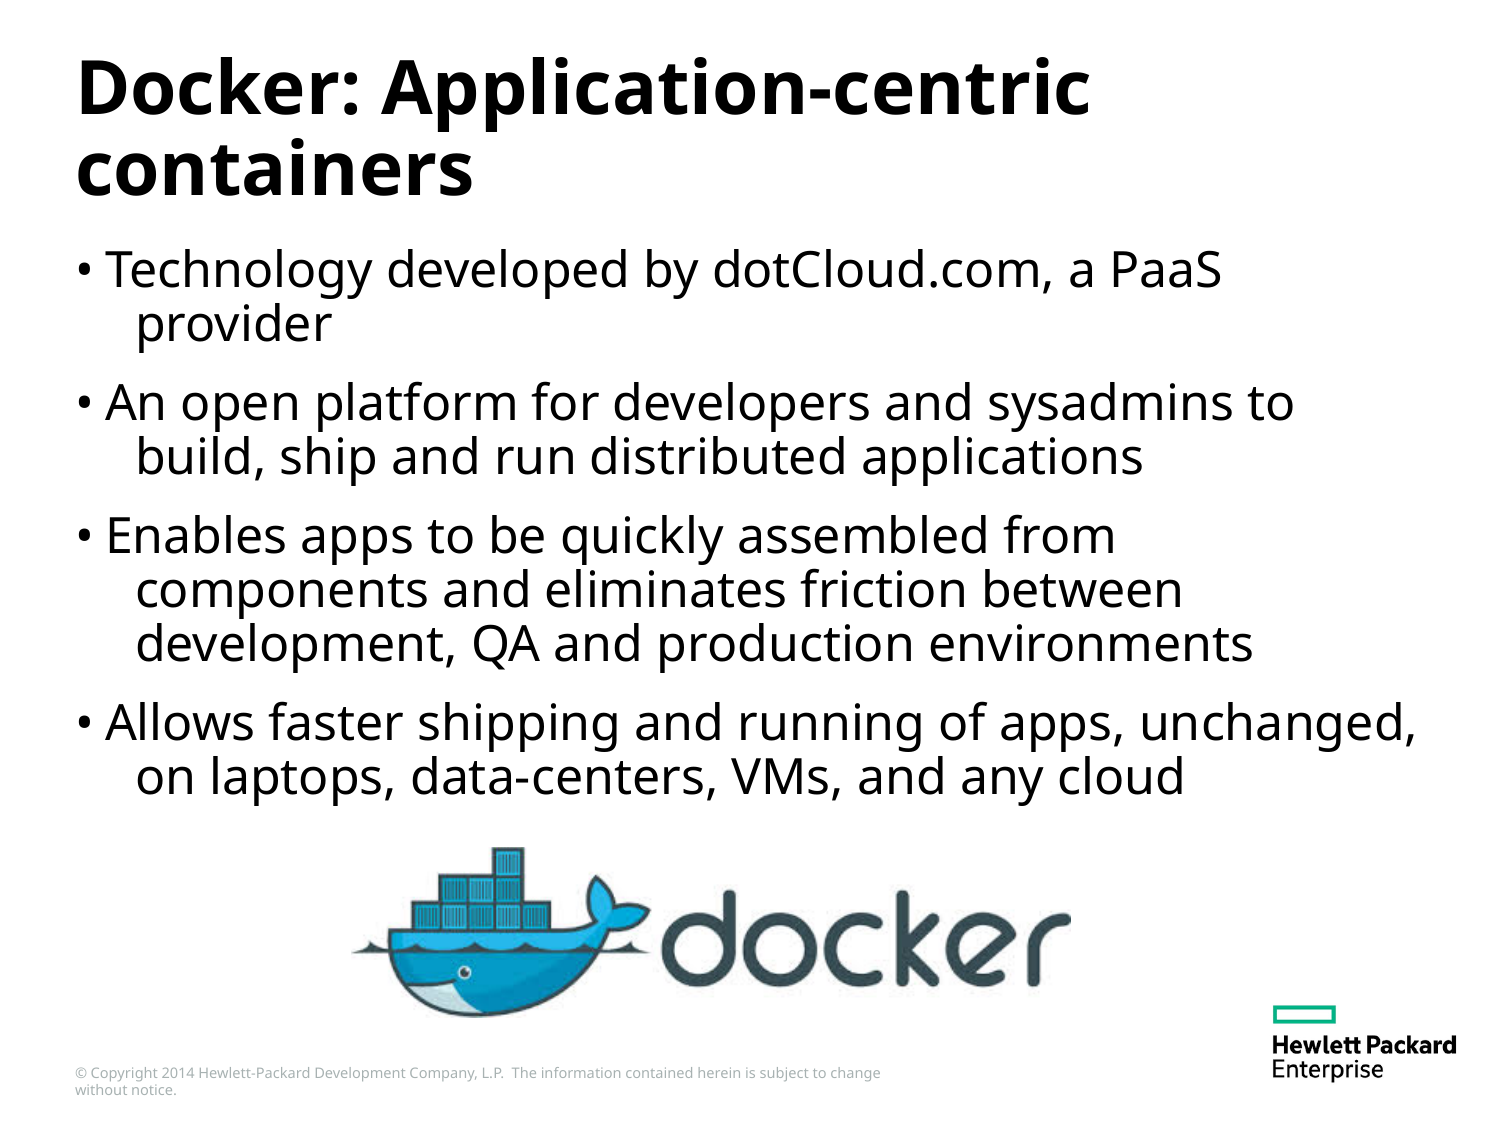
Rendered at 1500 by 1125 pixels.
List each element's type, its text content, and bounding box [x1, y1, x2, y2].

list Technology developed by dotCloud.com, a PaaS provider An open platform for developers and sysadmins to build, ship and run distributed applications Enables apps to be quickly assembled from components and eliminates friction between development, QA and production environments Allows faster shipping and running of apps, unchanged, on laptops, data-centers, VMs, and any cloud [75, 244, 1426, 1032]
title Docker: Application-centric containers [75, 50, 1426, 176]
picture [1250, 992, 1476, 1099]
picture [351, 847, 1071, 1018]
